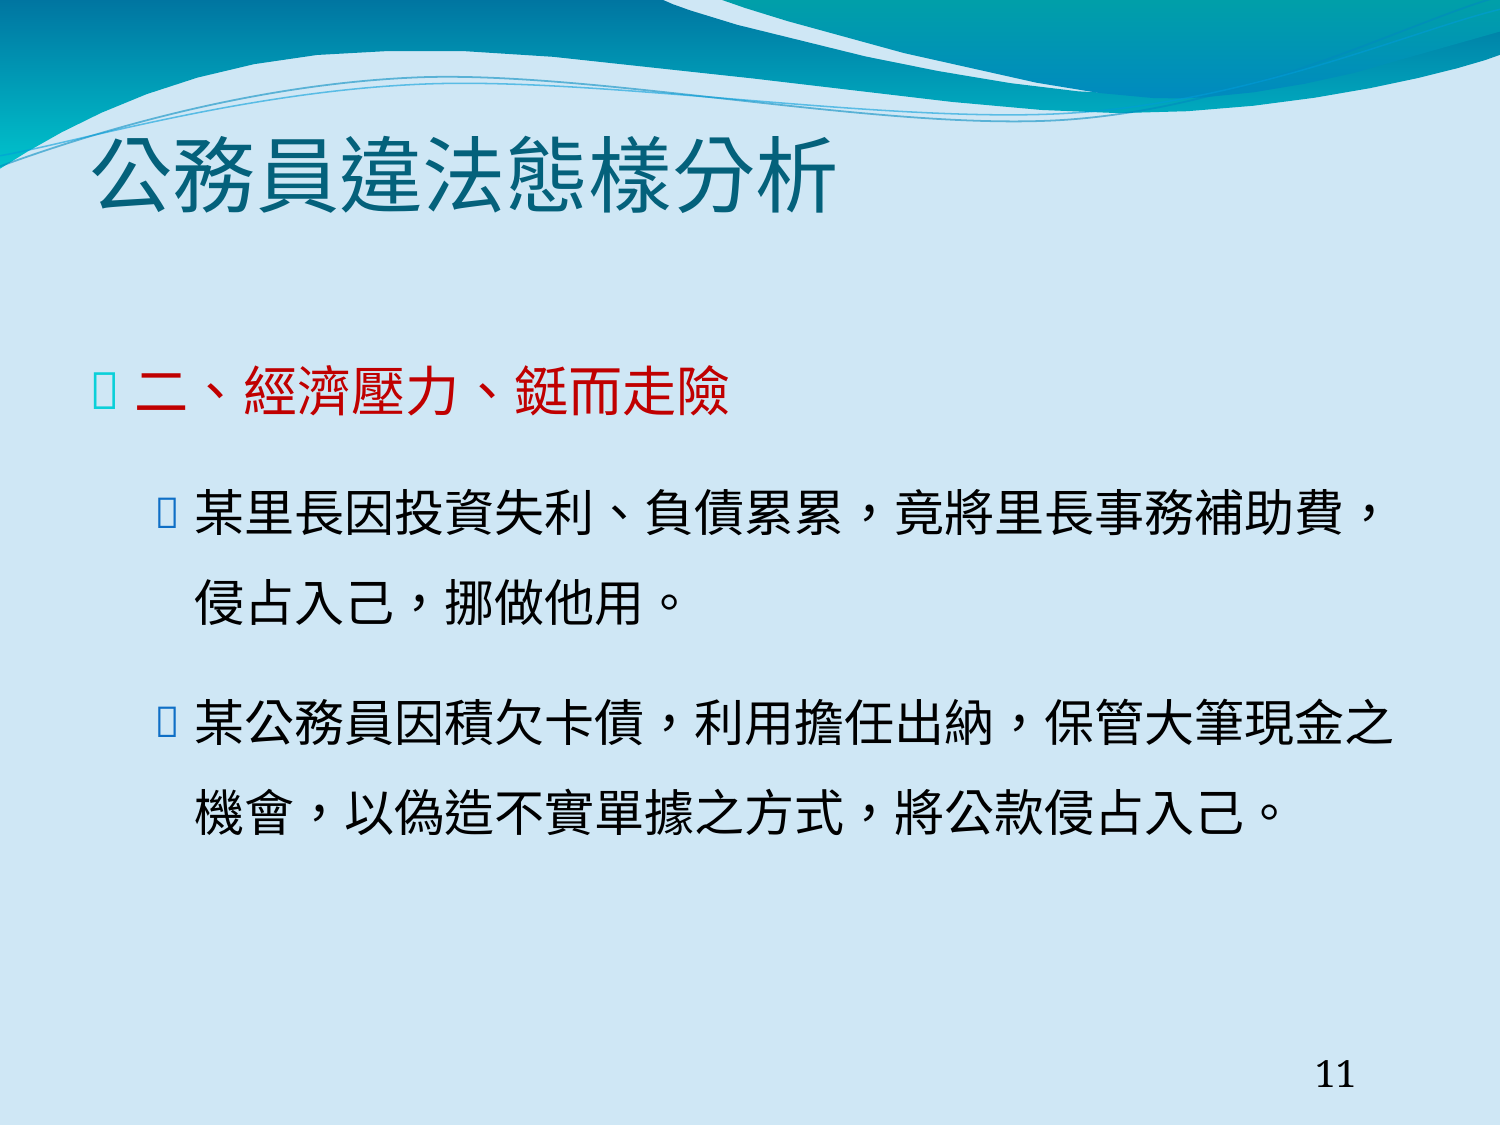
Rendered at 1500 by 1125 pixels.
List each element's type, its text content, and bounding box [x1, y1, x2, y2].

title 公務員違法態樣分析 [75, 115, 1425, 303]
list 二、經濟壓力、鋌而走險 某里長因投資失利、負債累累，竟將里長事務補助費，侵占入己，挪做他用。 某公務員因積欠卡債，利用擔任出納，保管大筆現金之機會，以偽造不實單據之方式，將公款侵占入己。 [75, 317, 1425, 1038]
slide_number <編號> [1299, 1042, 1425, 1103]
